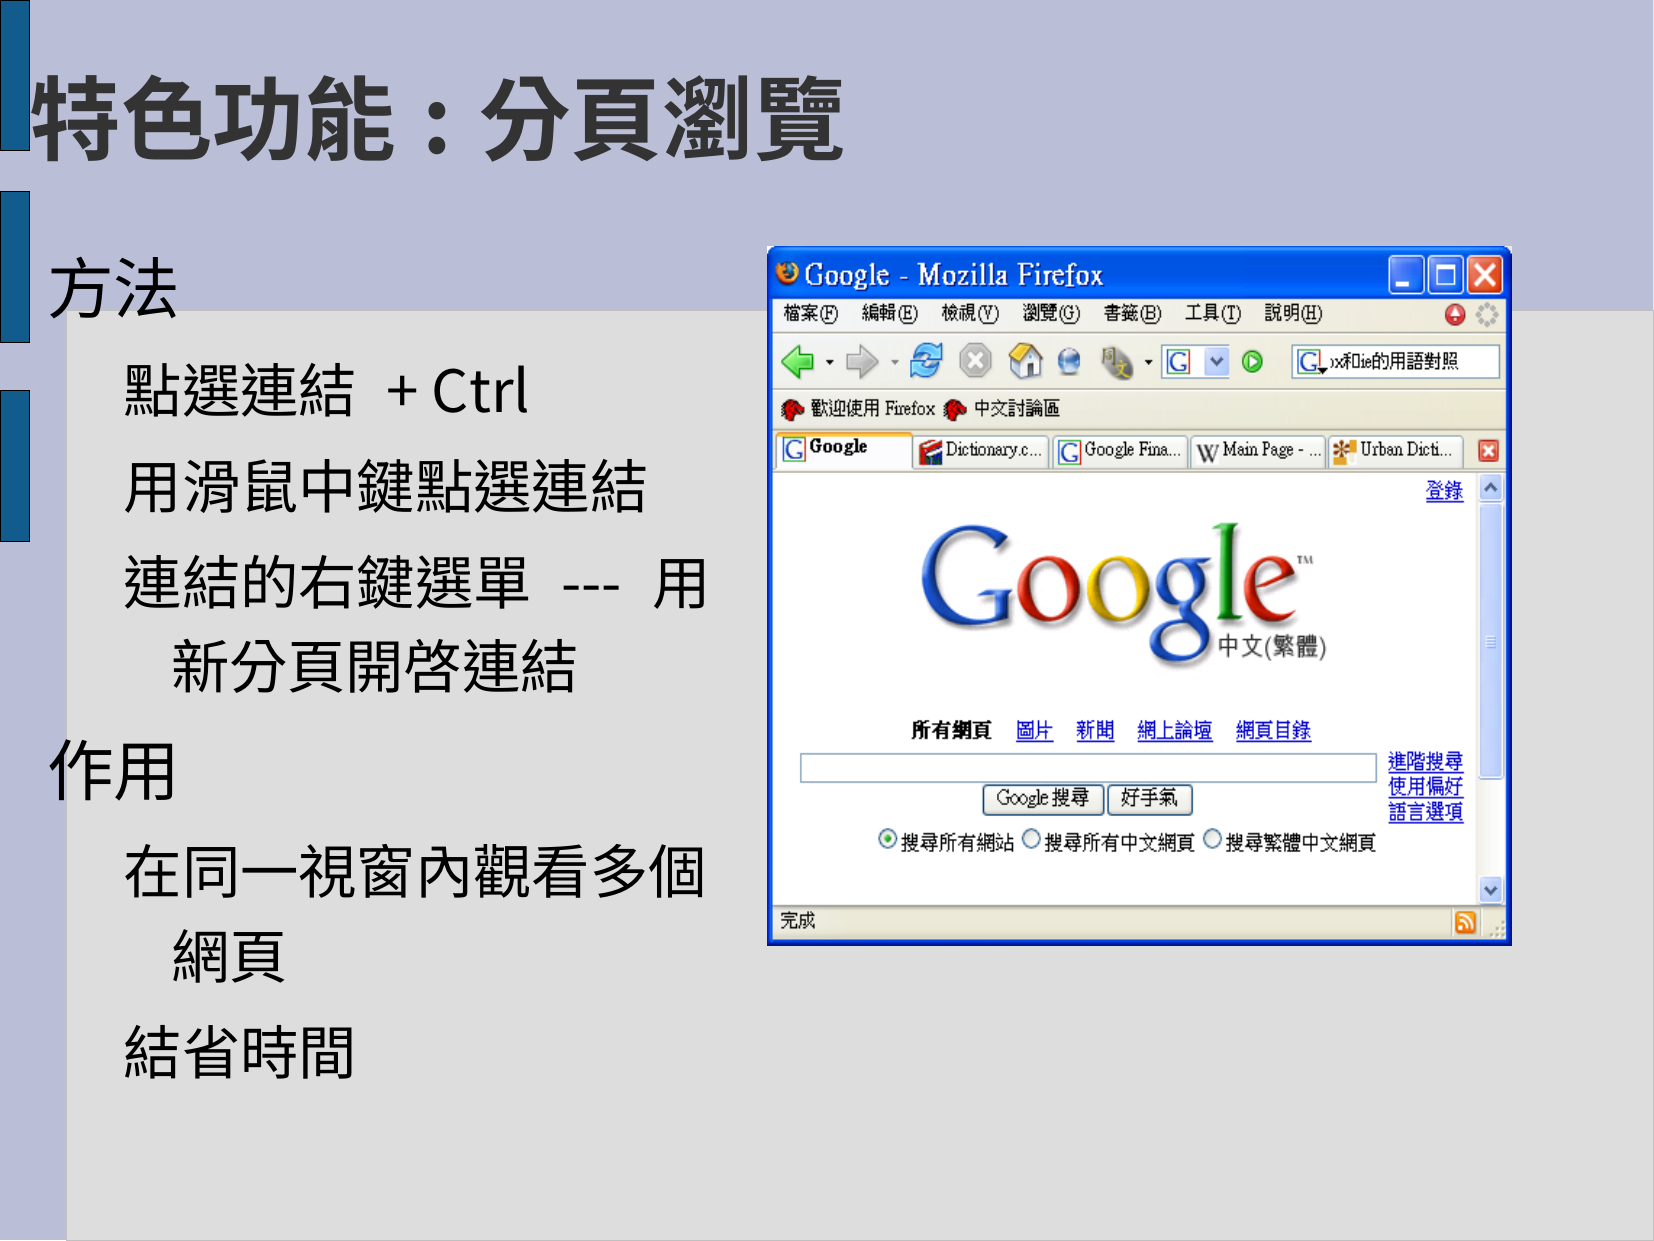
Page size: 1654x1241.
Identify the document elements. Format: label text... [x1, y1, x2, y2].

title 特色功能:分頁瀏覽 [29, 49, 1506, 178]
picture [767, 246, 1512, 946]
list 方法 點選連結 + Ctrl 用滑鼠中鍵點選連結 連結的右鍵選單 --- 用新分頁開啓連結 作用 在同一視窗內觀看多個網頁 結省時間 [29, 236, 751, 1152]
